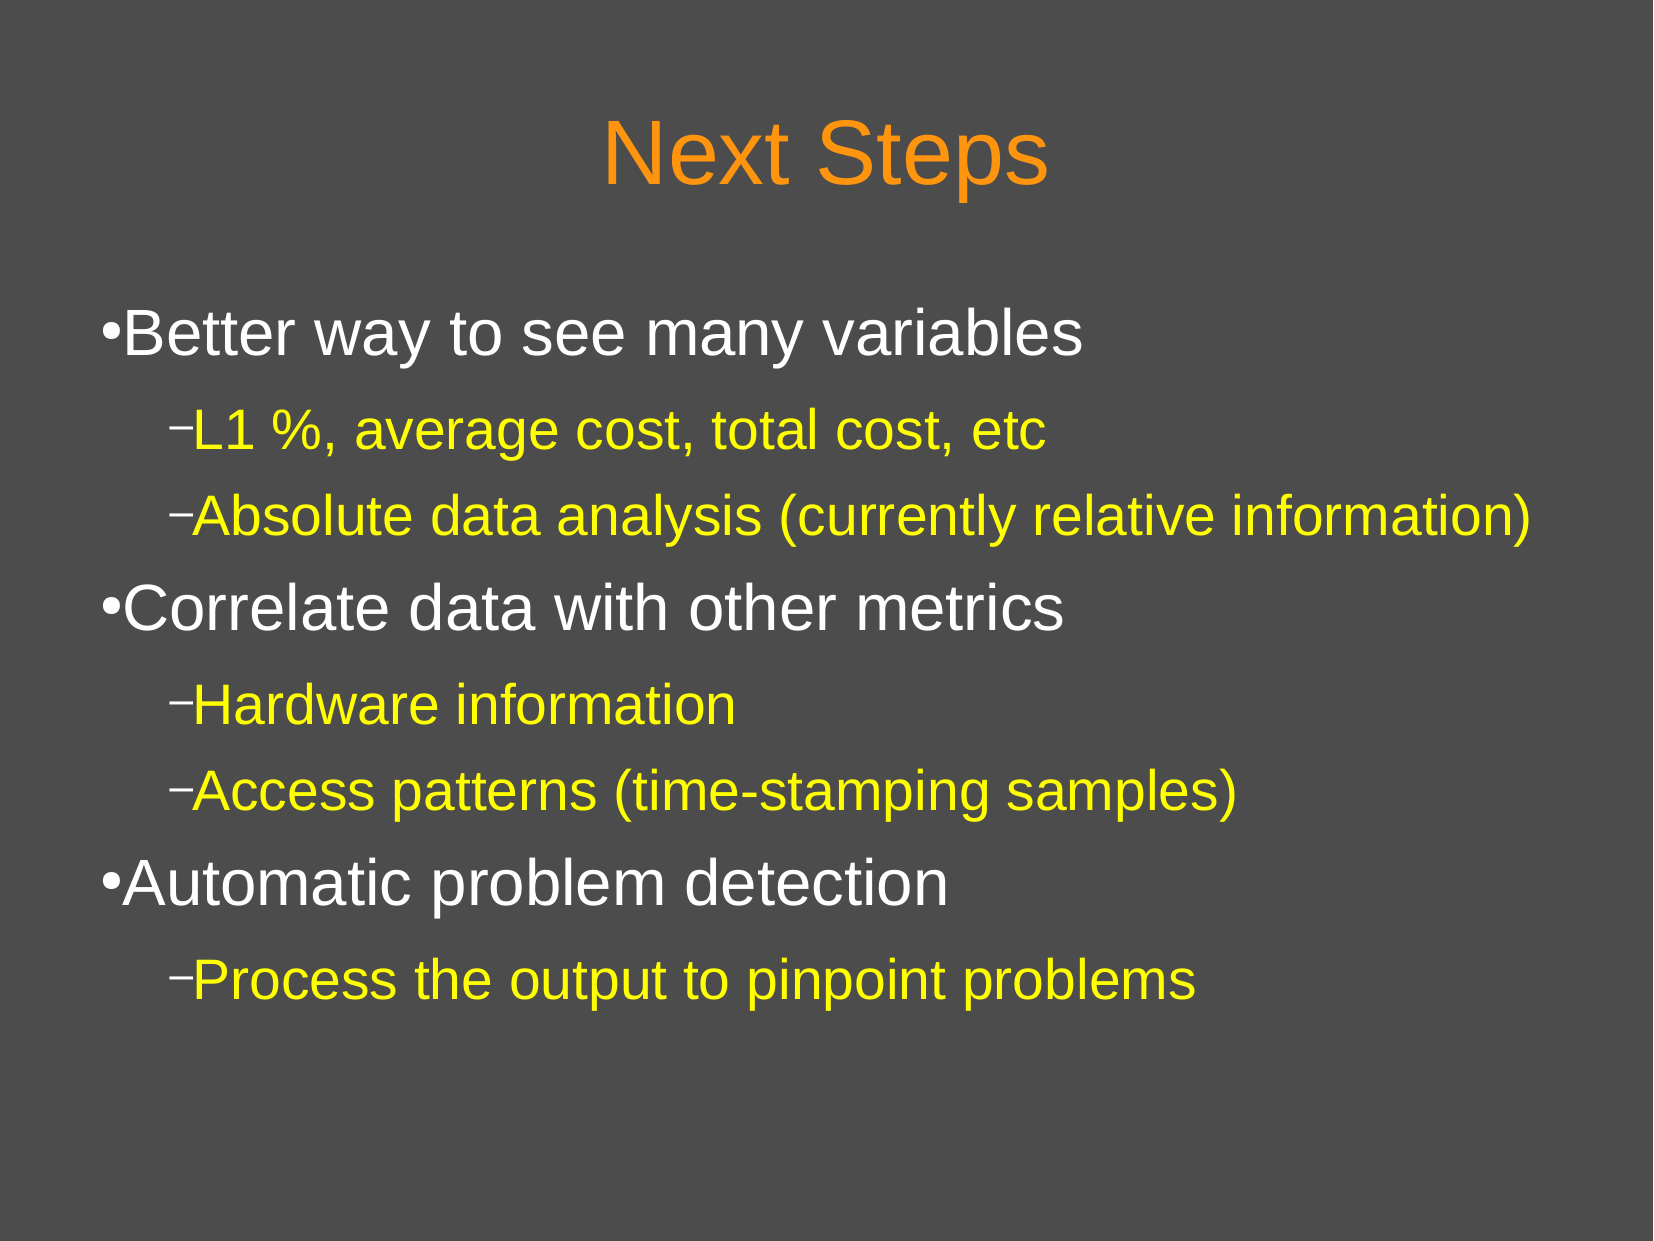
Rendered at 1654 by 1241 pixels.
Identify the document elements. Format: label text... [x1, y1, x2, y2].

title Next Steps [82, 49, 1571, 257]
list Better way to see many variables L1 %, average cost, total cost, etc Absolute data analysis (currently relative information) Correlate data with other metrics Hardware information Access patterns (time-stamping samples) Automatic problem detection Process the output to pinpoint problems [82, 296, 1571, 1016]
